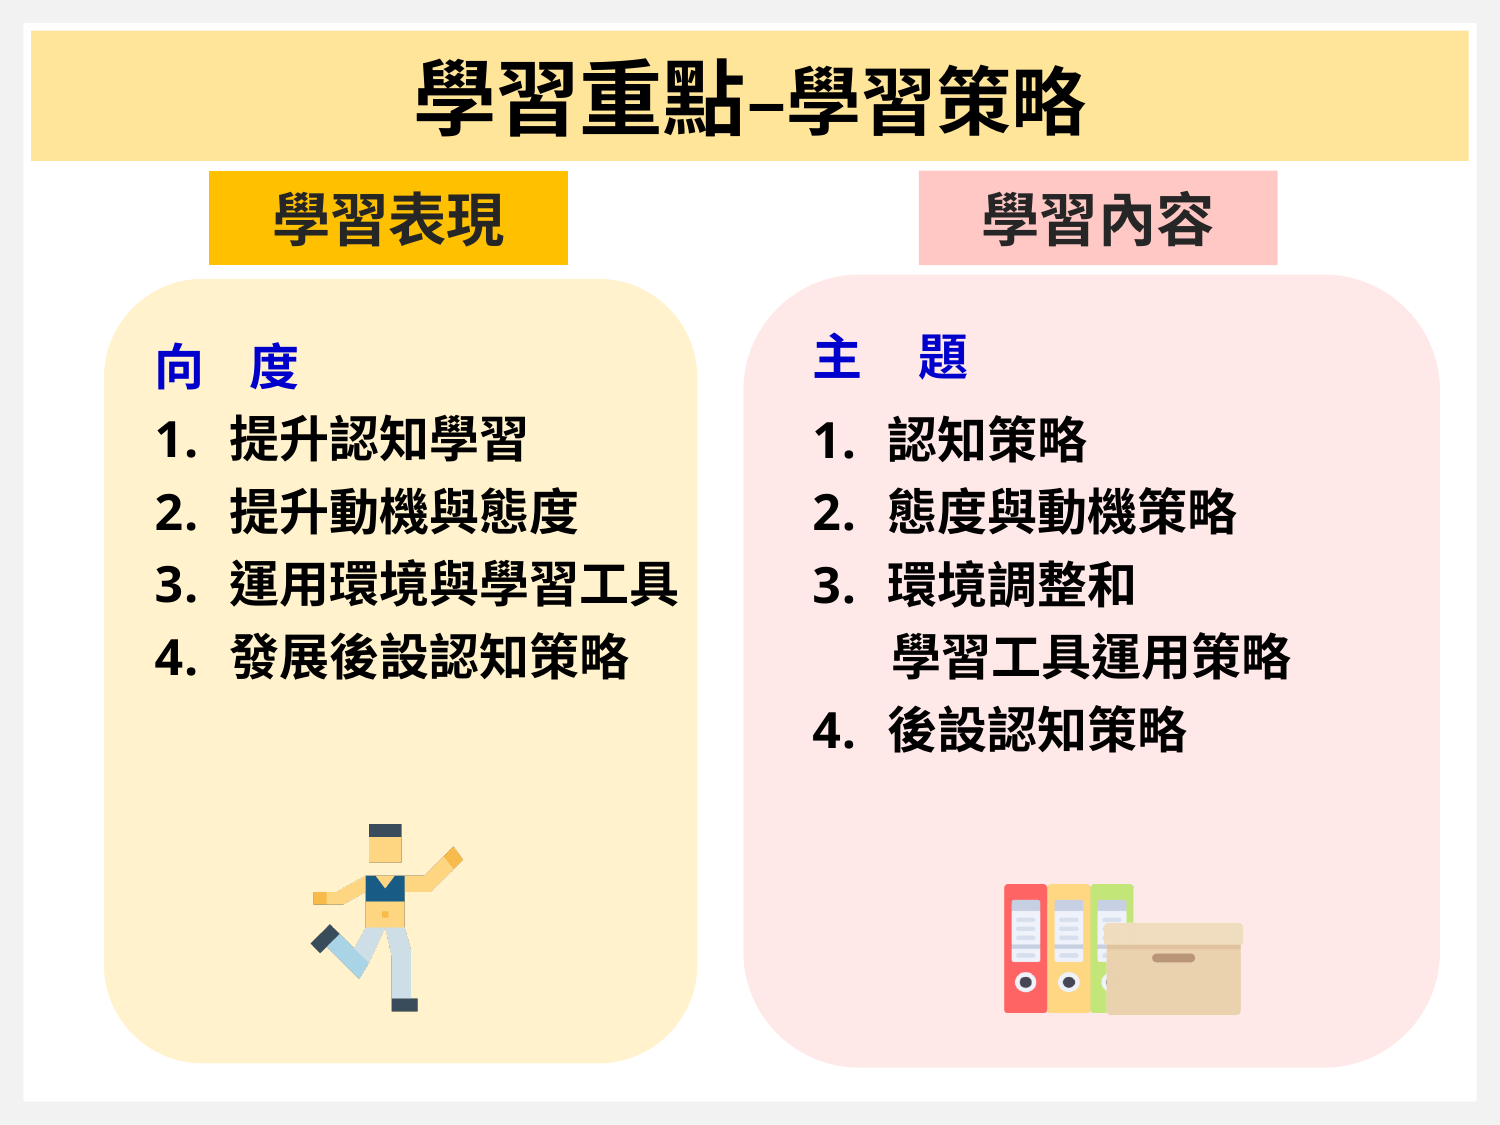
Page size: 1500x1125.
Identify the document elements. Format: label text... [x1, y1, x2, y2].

text_box [103, 278, 698, 1064]
text_box 學習內容 [919, 171, 1278, 265]
text_box [743, 274, 1441, 1068]
picture [999, 884, 1243, 1033]
picture [281, 814, 489, 1021]
text_box 學習重點–學習策略 [31, 30, 1469, 161]
text_box 向 度 提升認知學習 提升動機與態度 運用環境與學習工具 發展後設認知策略 [139, 327, 695, 693]
text_box 學習表現 [209, 171, 568, 265]
text_box 主 題 認知策略 態度與動機策略 環境調整和 學習工具運用策略 後設認知策略 [797, 318, 1400, 766]
